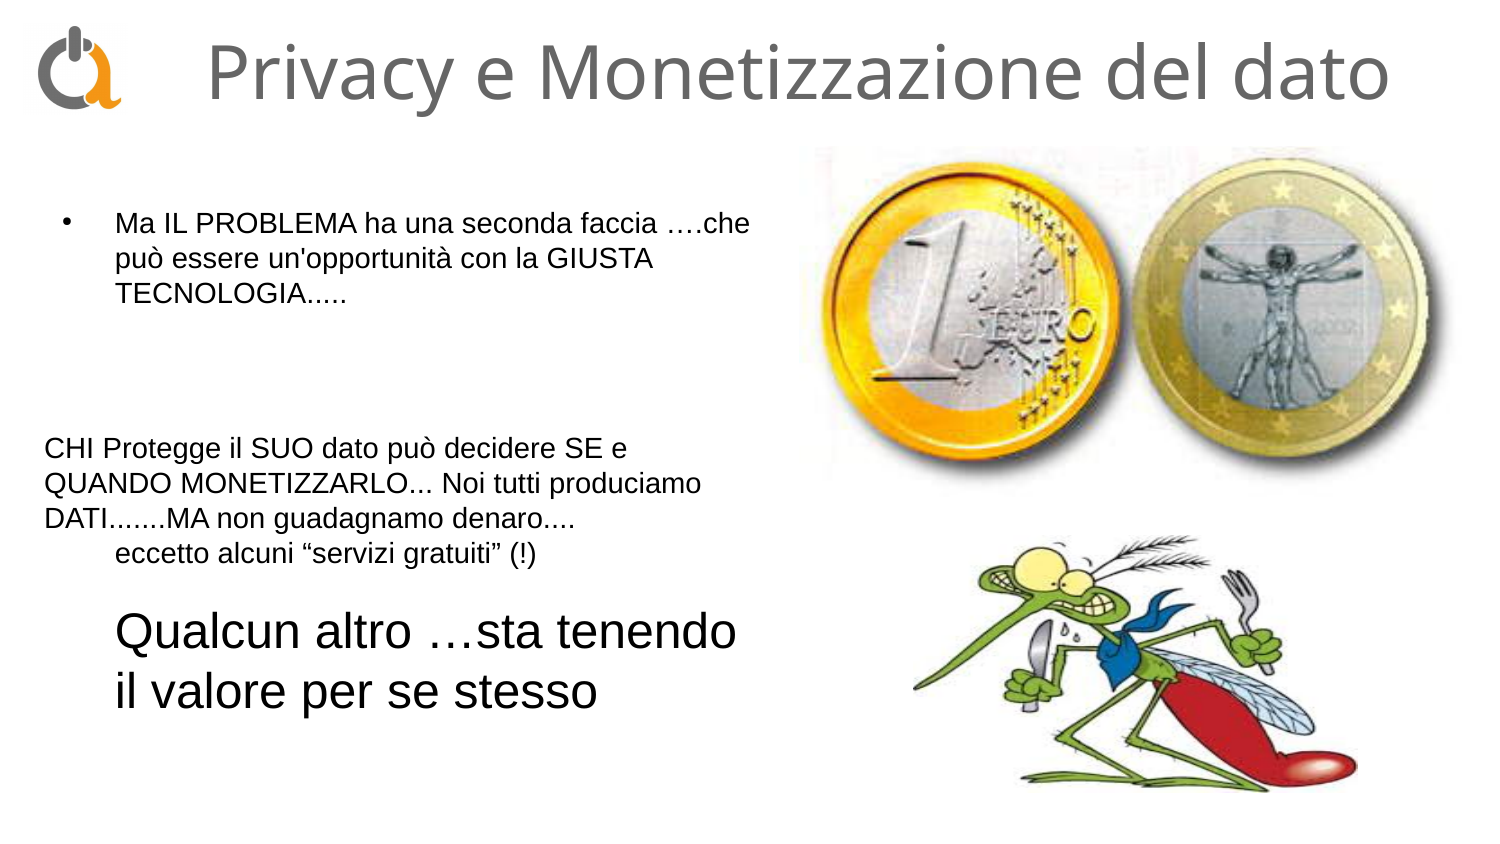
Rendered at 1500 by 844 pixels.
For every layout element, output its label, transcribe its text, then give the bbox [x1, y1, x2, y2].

picture [913, 535, 1358, 793]
list Ma IL PROBLEMA ha una seconda faccia ….che può essere un'opportunità con la GIUSTA TECNOLOGIA..... CHI Protegge il SUO dato può decidere SE e QUANDO MONETIZZARLO... Noi tutti produciamo DATI.......MA non guadagnamo denaro.... eccetto alcuni “servizi gratuiti” (!) Qualcun altro …sta tenendo il valore per se stesso [29, 196, 771, 754]
picture [23, 23, 128, 115]
title Privacy e Monetizzazione del dato [124, 10, 1475, 129]
picture [799, 146, 1462, 497]
